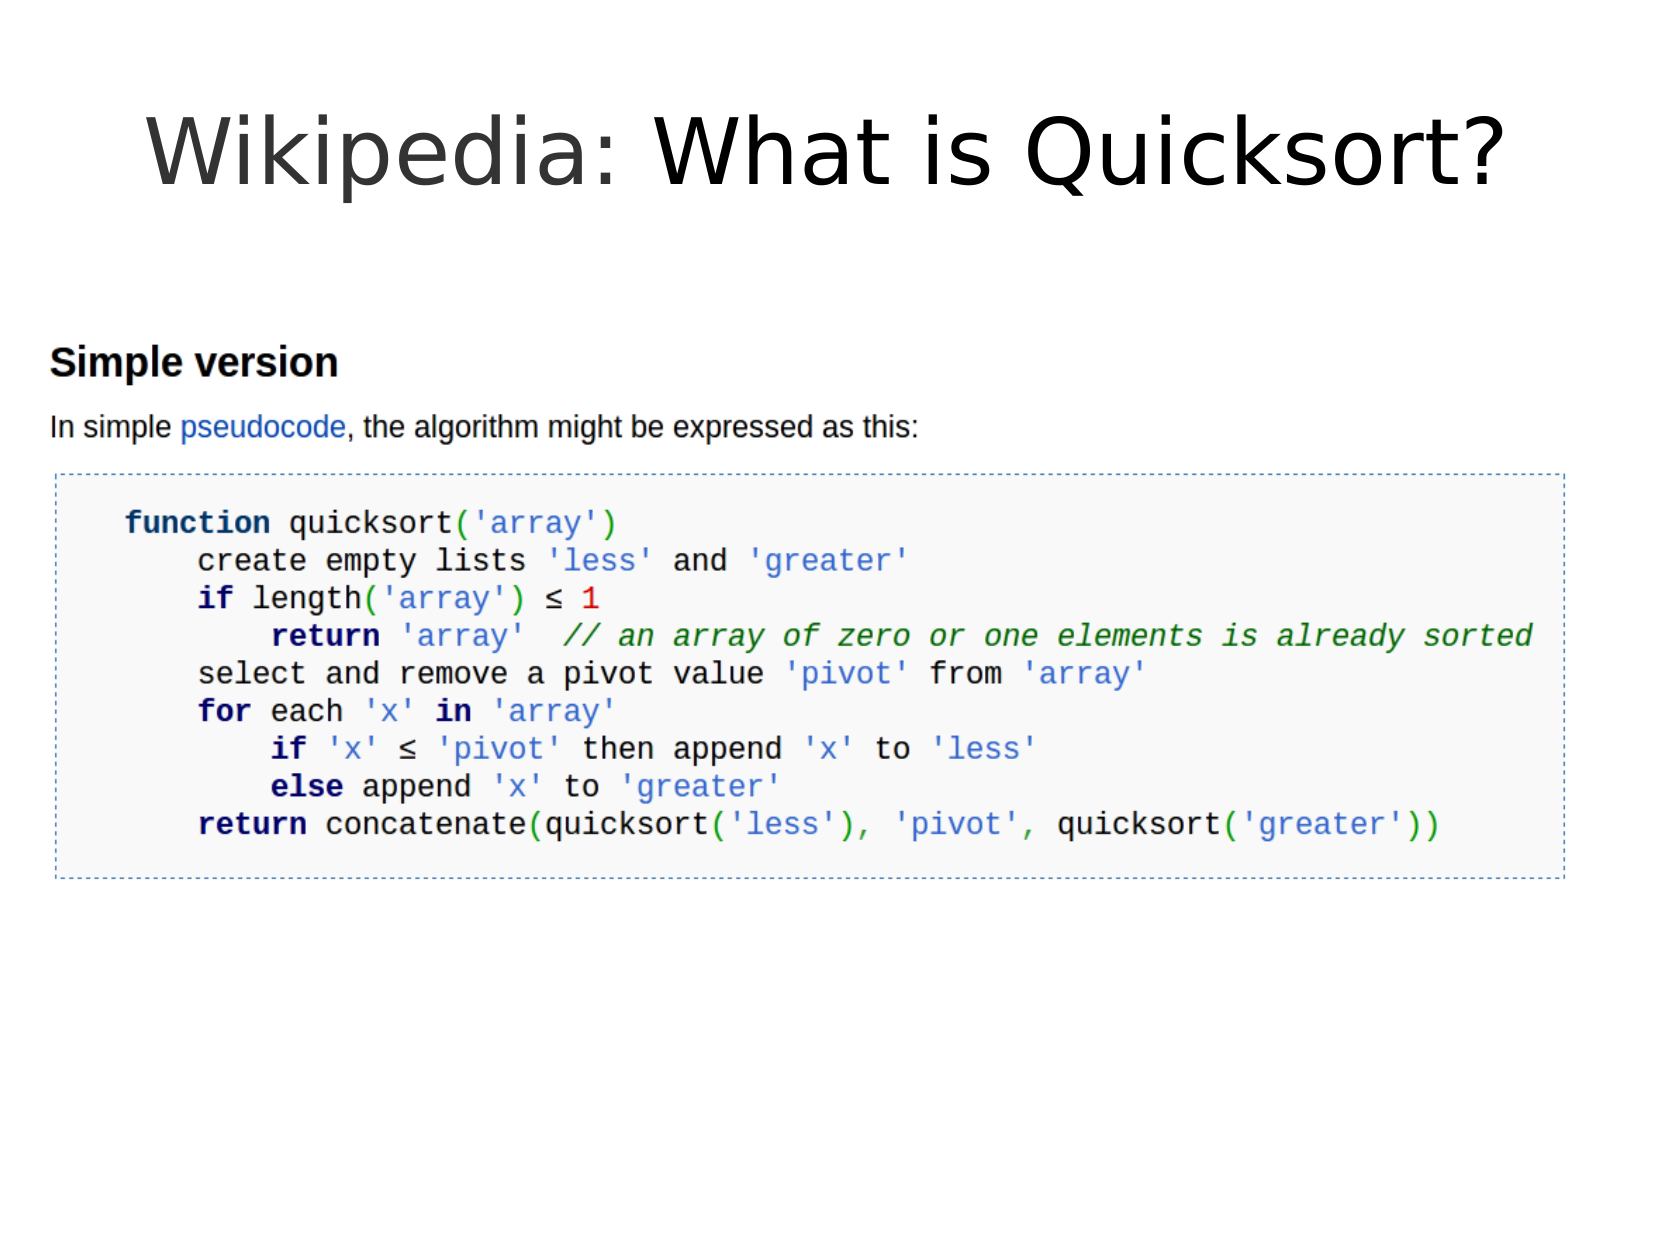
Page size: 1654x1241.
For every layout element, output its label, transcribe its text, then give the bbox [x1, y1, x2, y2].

picture [37, 329, 1613, 911]
title Wikipedia: What is Quicksort? [82, 49, 1571, 257]
